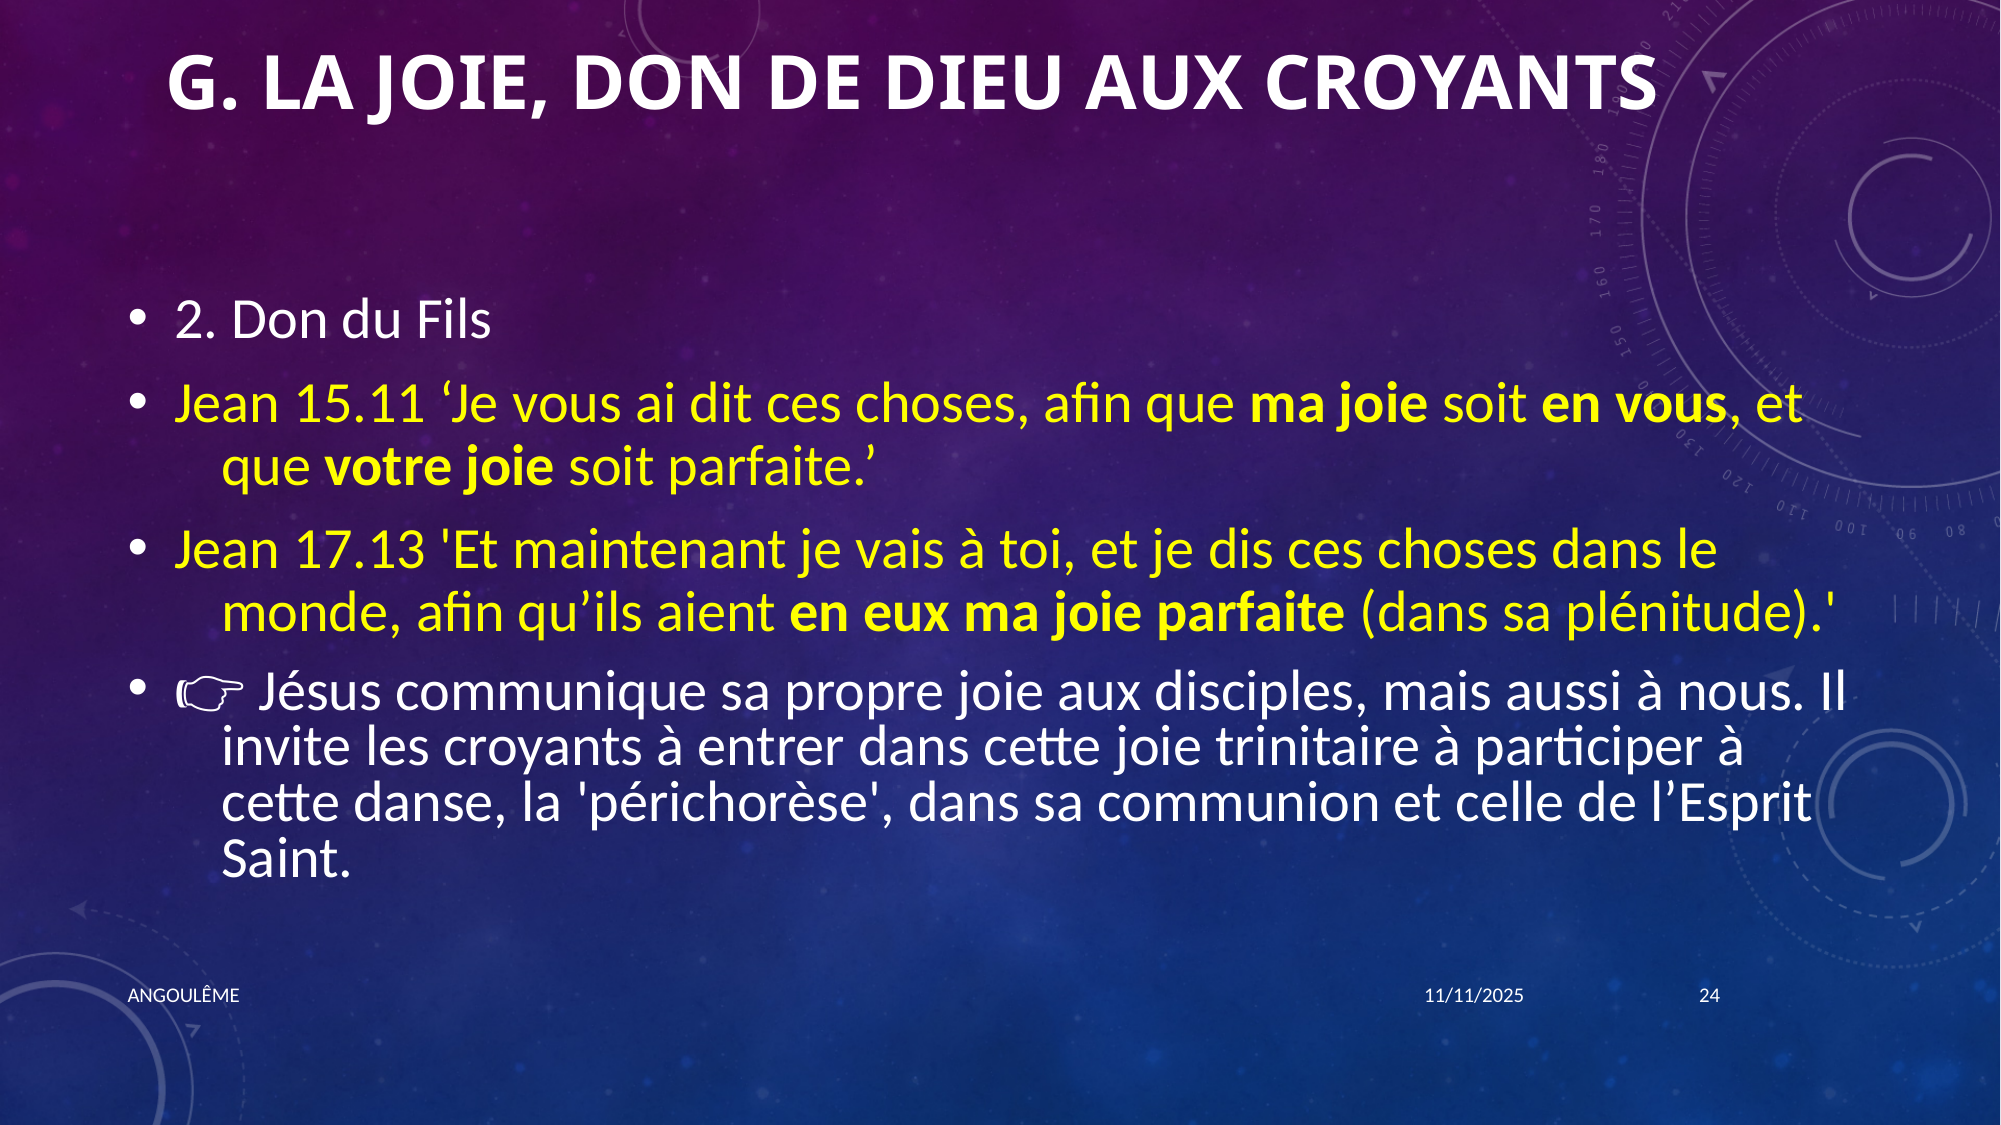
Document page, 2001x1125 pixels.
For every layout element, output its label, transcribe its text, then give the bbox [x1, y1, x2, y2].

list 2. Don du Fils Jean 15.11 ‘Je vous ai dit ces choses, afin que ma joie soit en vous, et que votre joie soit parfaite.’ Jean 17.13 'Et maintenant je vais à toi, et je dis ces choses dans le monde, afin qu’ils aient en eux ma joie parfaite (dans sa plénitude).' 👉 Jésus communique sa propre joie aux disciples, mais aussi à nous. Il invite les croyants à entrer dans cette joie trinitaire à participer à cette danse, la 'périchorèse', dans sa communion et celle de l’Esprit Saint. [112, 183, 1871, 995]
text_box ANGOULÊME [112, 963, 1397, 1026]
title G. La joie, don de Dieu aux croYants [0, 0, 1775, 159]
text_box 11/11/2025 [1409, 963, 1672, 1026]
text_box [1684, 963, 1775, 1026]
